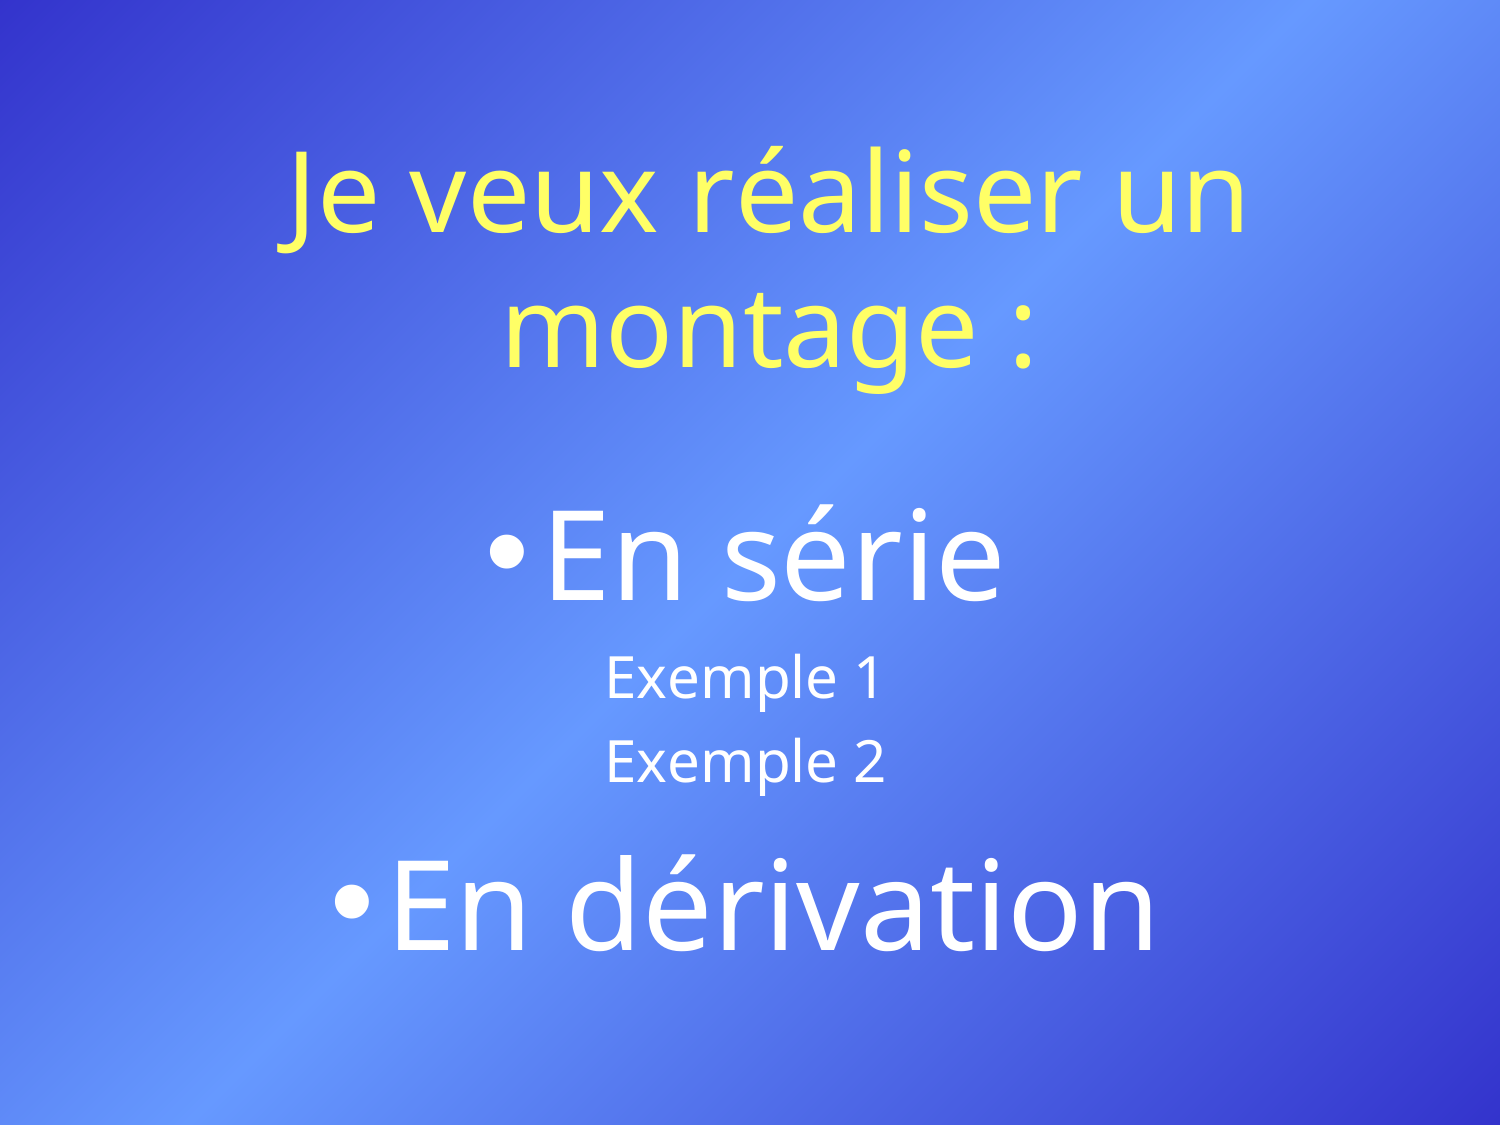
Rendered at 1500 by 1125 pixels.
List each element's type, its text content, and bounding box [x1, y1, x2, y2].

list En série Exemple 1 Exemple 2 En dérivation [70, 467, 1421, 1006]
title Je veux réaliser un montage : [94, 160, 1445, 349]
